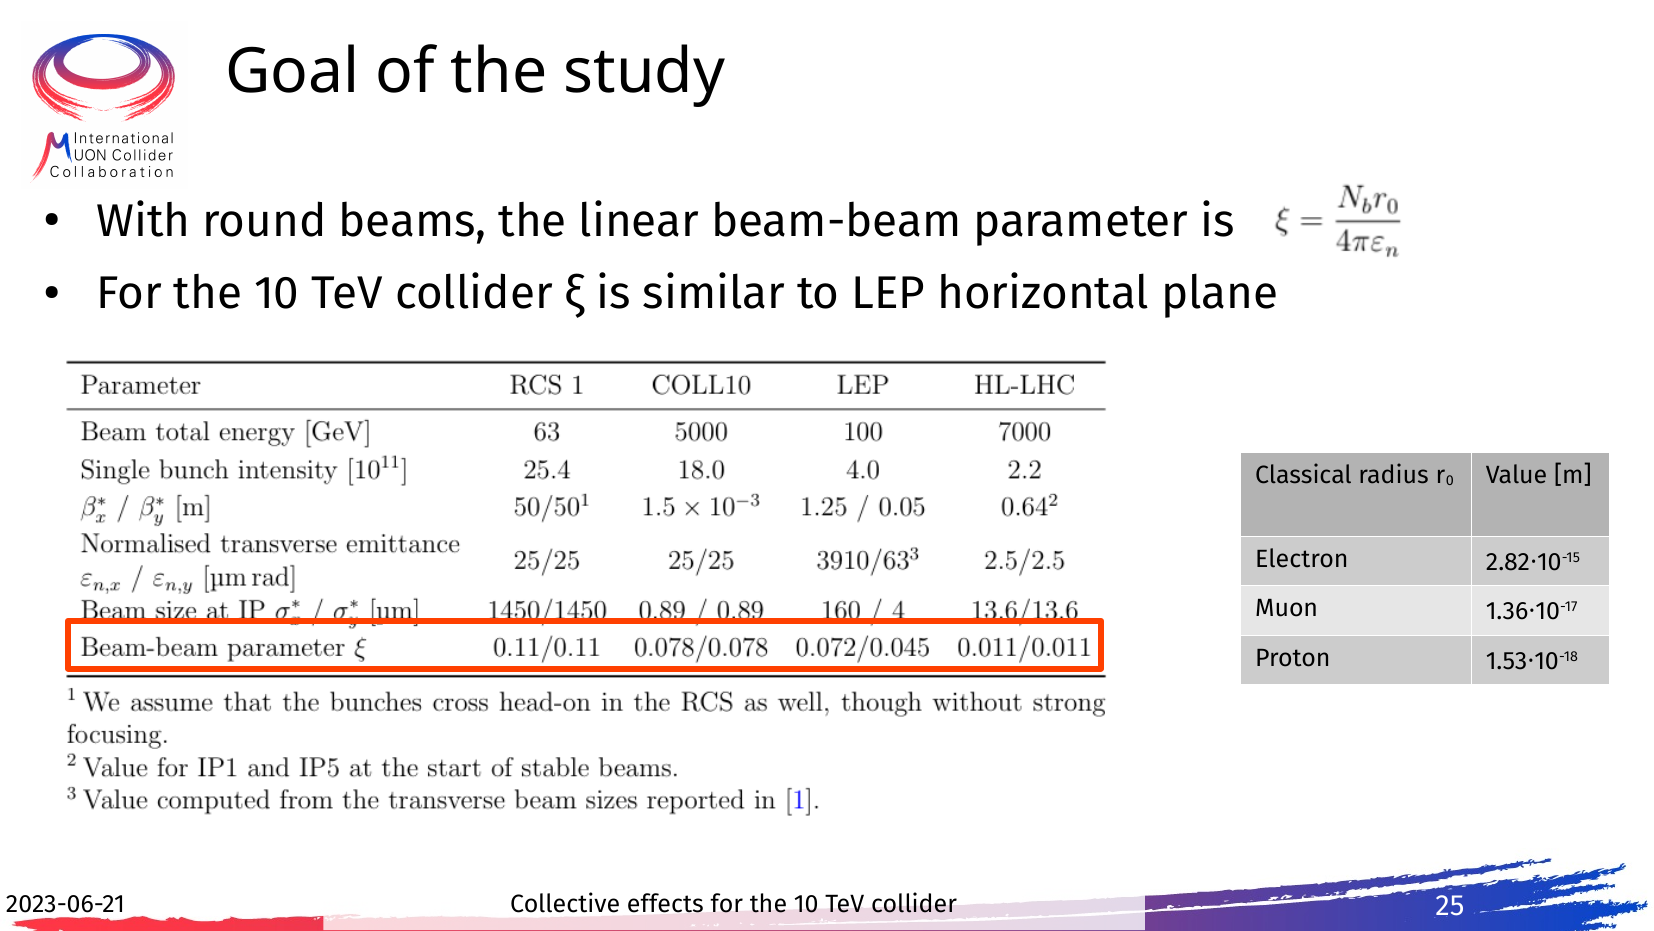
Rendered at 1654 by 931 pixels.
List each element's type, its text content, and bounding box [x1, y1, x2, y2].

table_cell Proton [1241, 636, 1471, 684]
table_cell Muon [1241, 586, 1471, 635]
title Goal of the study [225, 25, 1571, 188]
picture [1249, 163, 1428, 274]
table_cell 1.36·10-17 [1472, 586, 1609, 635]
picture [0, 848, 1654, 931]
picture [57, 345, 1118, 824]
table_cell 2.82·10-15 [1472, 537, 1609, 585]
table_header Classical radius r0 [1241, 453, 1471, 536]
table_cell Electron [1241, 537, 1471, 585]
table_header Value [m] [1472, 453, 1609, 536]
table_cell 1.53·10-18 [1472, 636, 1609, 684]
picture [21, 21, 188, 189]
list With round beams, the linear beam-beam parameter is For the 10 TeV collider ξ is similar to LEP horizontal plane [25, 193, 1619, 877]
